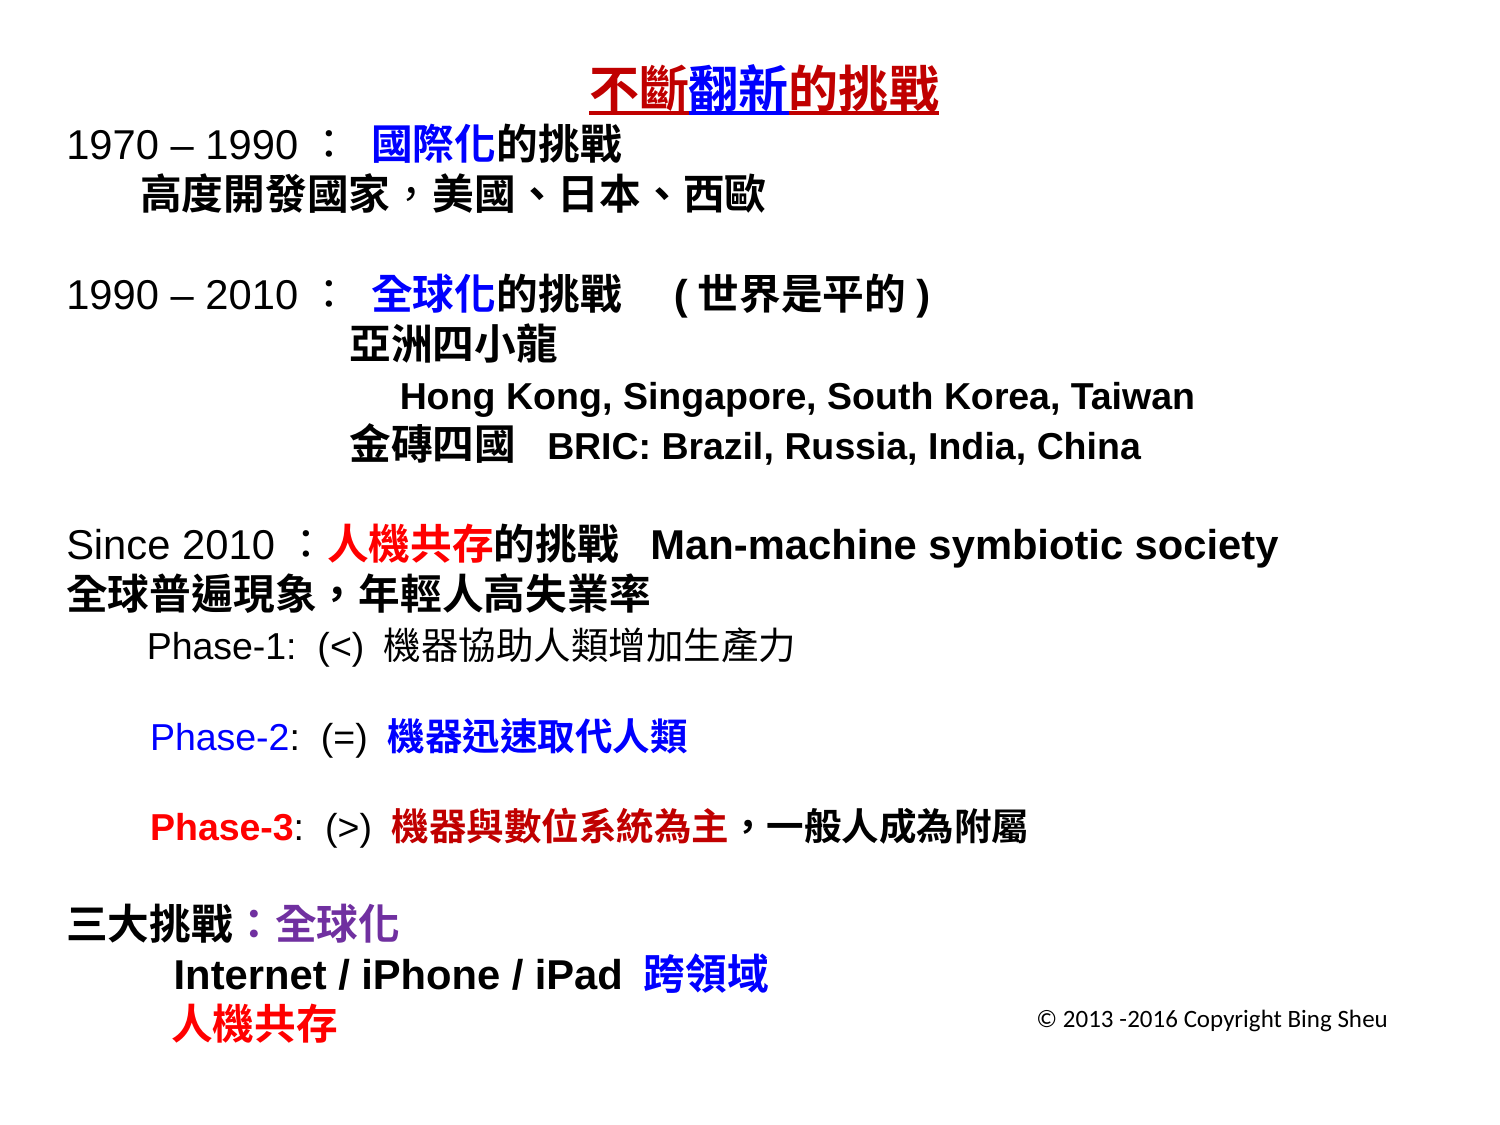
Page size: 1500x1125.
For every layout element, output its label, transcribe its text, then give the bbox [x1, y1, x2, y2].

text_box 不斷翻新的挑戰 1970 – 1990： 國際化的挑戰 高度開發國家，美國、日本、西歐 1990 – 2010： 全球化的挑戰 (世界是平的) 亞洲四小龍 Hong Kong, Singapore, South Korea, Taiwan 金磚四國 BRIC: Brazil, Russia, India, China Since 2010：人機共存的挑戰 Man-machine symbiotic society 全球普遍現象，年輕人高失業率 Phase-1: (<) 機器協助人類增加生產力 Phase-2: (=) 機器迅速取代人類 Phase-3: (>) 機器與數位系統為主，一般人成為附屬 三大挑戰：全球化 Internet / iPhone / iPad 跨領域 人機共存 [51, 50, 1477, 1056]
footer © 2013 -2016 Copyright Bing Sheu [975, 987, 1450, 1048]
